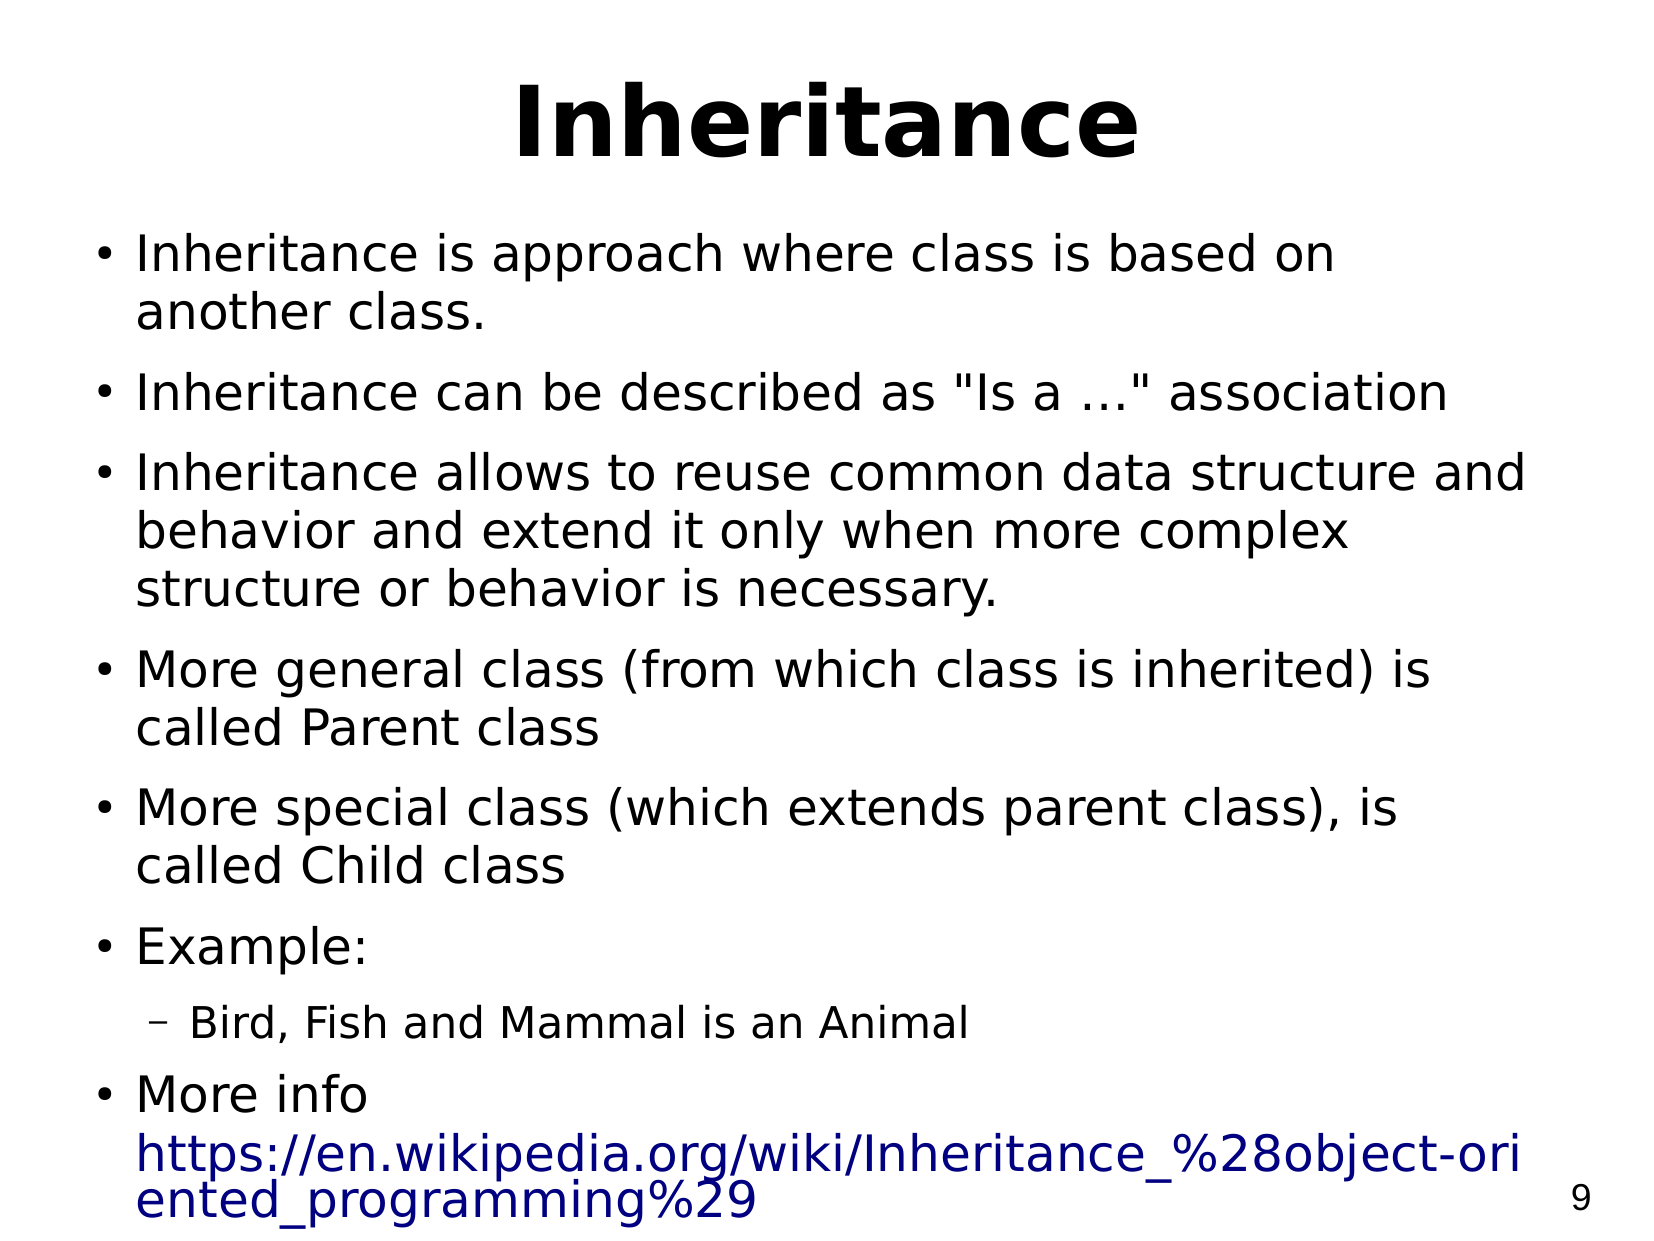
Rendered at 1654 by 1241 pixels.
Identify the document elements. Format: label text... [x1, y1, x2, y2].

list Inheritance is approach where class is based on another class. Inheritance can be described as "Is a …" association Inheritance allows to reuse common data structure and behavior and extend it only when more complex structure or behavior is necessary. More general class (from which class is inherited) is called Parent class More special class (which extends parent class), is called Child class Example: Bird, Fish and Mammal is an Animal More info https://en.wikipedia.org/wiki/Inheritance_%28object-oriented_programming%29 [82, 225, 1538, 1186]
title Inheritance [82, 49, 1571, 196]
